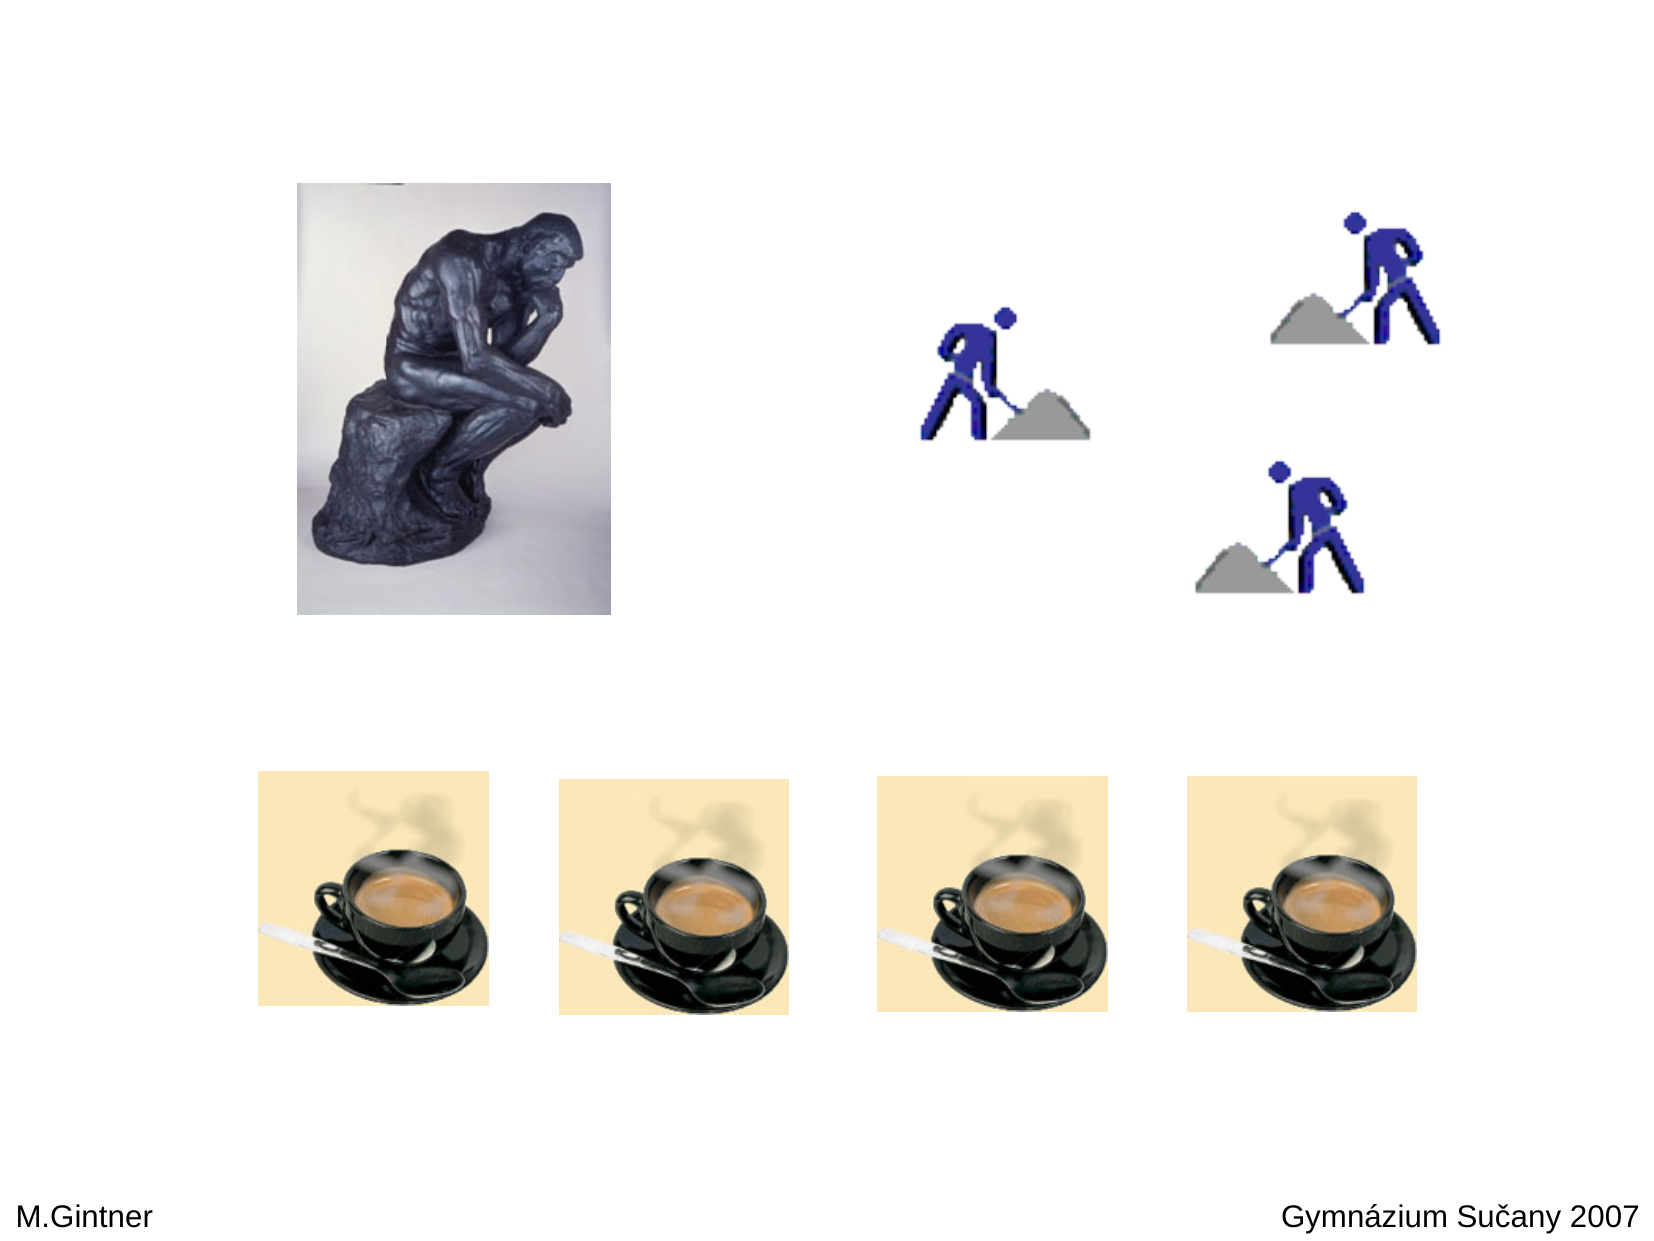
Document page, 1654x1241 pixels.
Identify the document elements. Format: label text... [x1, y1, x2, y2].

picture [559, 779, 789, 1015]
picture [895, 295, 1115, 458]
picture [1173, 449, 1392, 611]
text_box M.Gintner [0, 1191, 169, 1241]
picture [877, 776, 1108, 1012]
picture [1248, 200, 1468, 362]
picture [1187, 776, 1417, 1012]
picture [258, 771, 489, 1006]
text_box Gymnázium Sučany 2007 [1266, 1191, 1654, 1241]
picture [297, 183, 611, 615]
